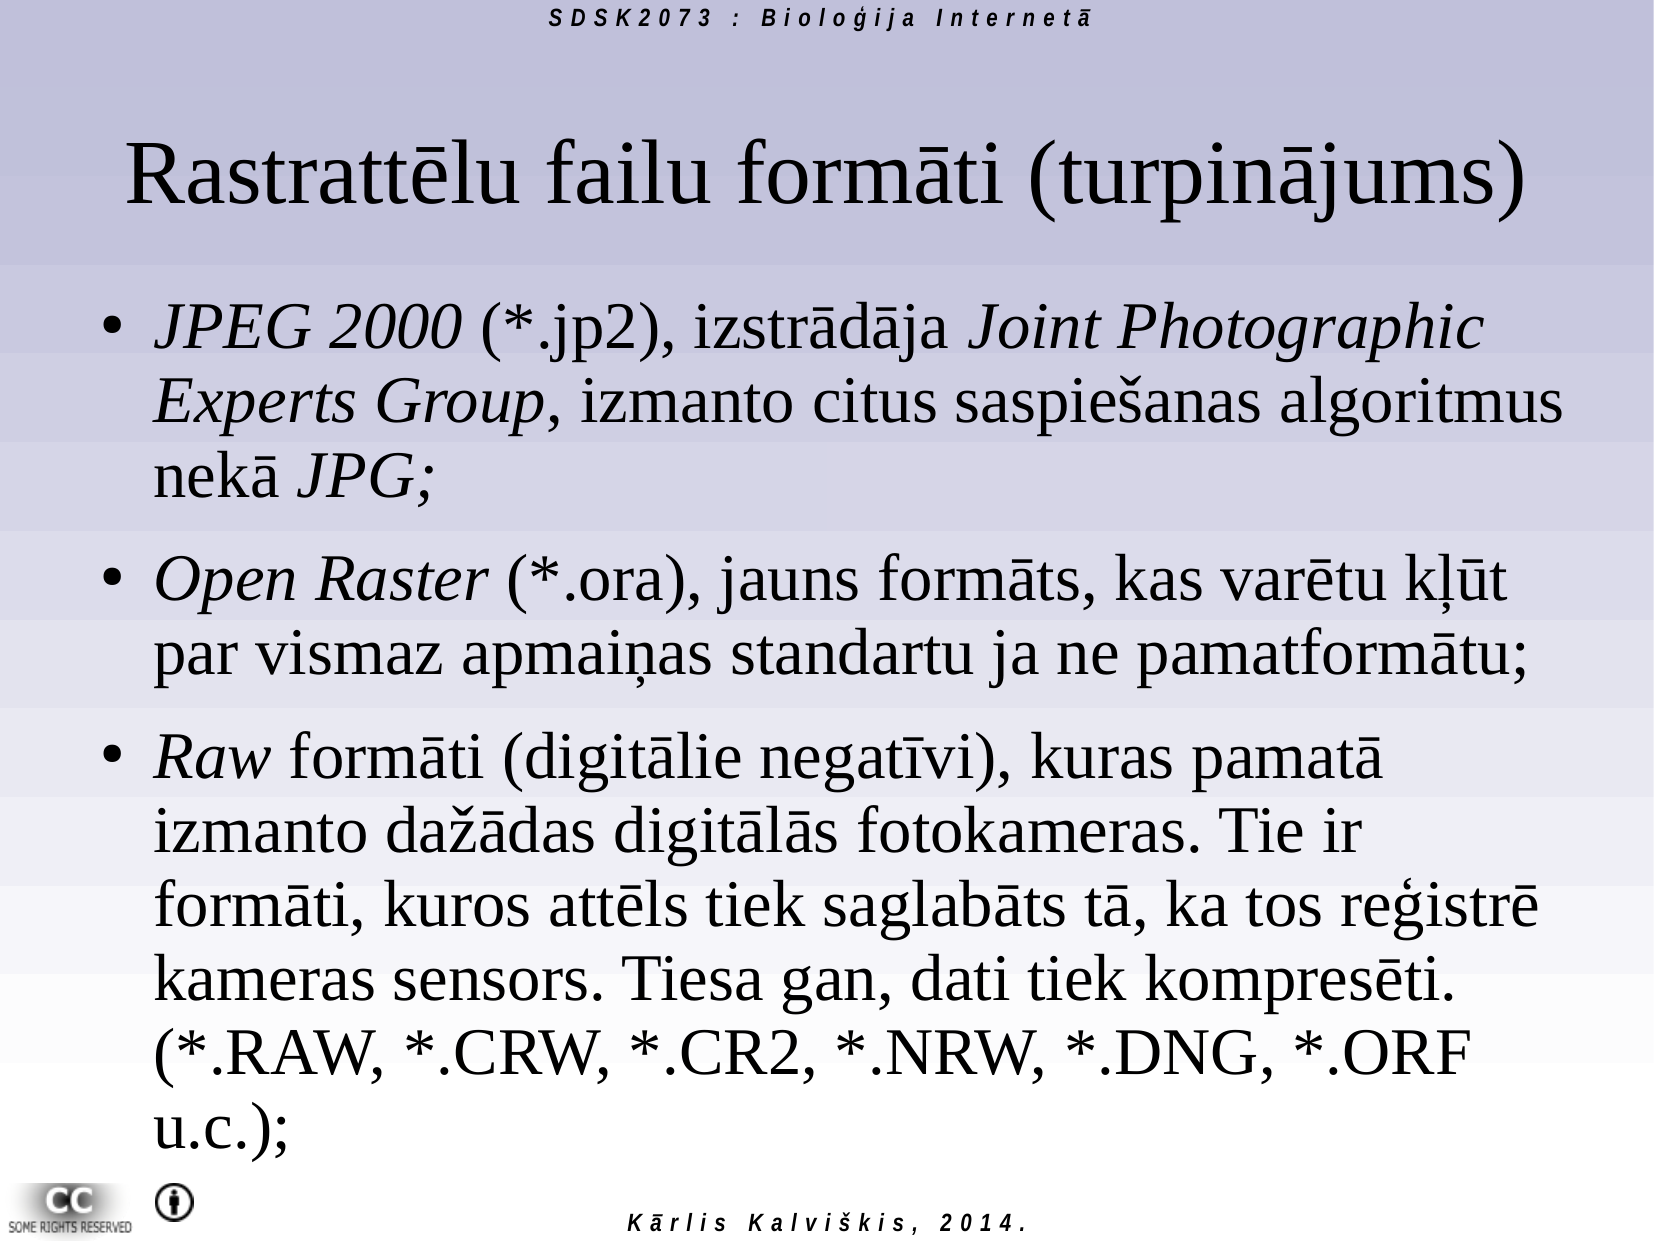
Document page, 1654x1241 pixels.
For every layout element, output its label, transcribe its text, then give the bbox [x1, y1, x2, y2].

picture [0, 0, 1654, 1241]
list JPEG 2000 (*.jp2), izstrādāja Joint Photographic Experts Group, izmanto citus saspiešanas algoritmus nekā JPG; Open Raster (*.ora), jauns formāts, kas varētu kļūt par vismaz apmaiņas standartu ja ne pamatformātu; Raw formāti (digitālie negatīvi), kuras pamatā izmanto dažādas digitālās fotokameras. Tie ir formāti, kuros attēls tiek saglabāts tā, ka tos reģistrē kameras sensors. Tiesa gan, dati tiek kompresēti. (*.RAW, *.CRW, *.CR2, *.NRW, *.DNG, *.ORF u.c.); [82, 289, 1571, 1163]
title Rastrattēlu failu formāti (turpinājums) [29, 49, 1625, 296]
